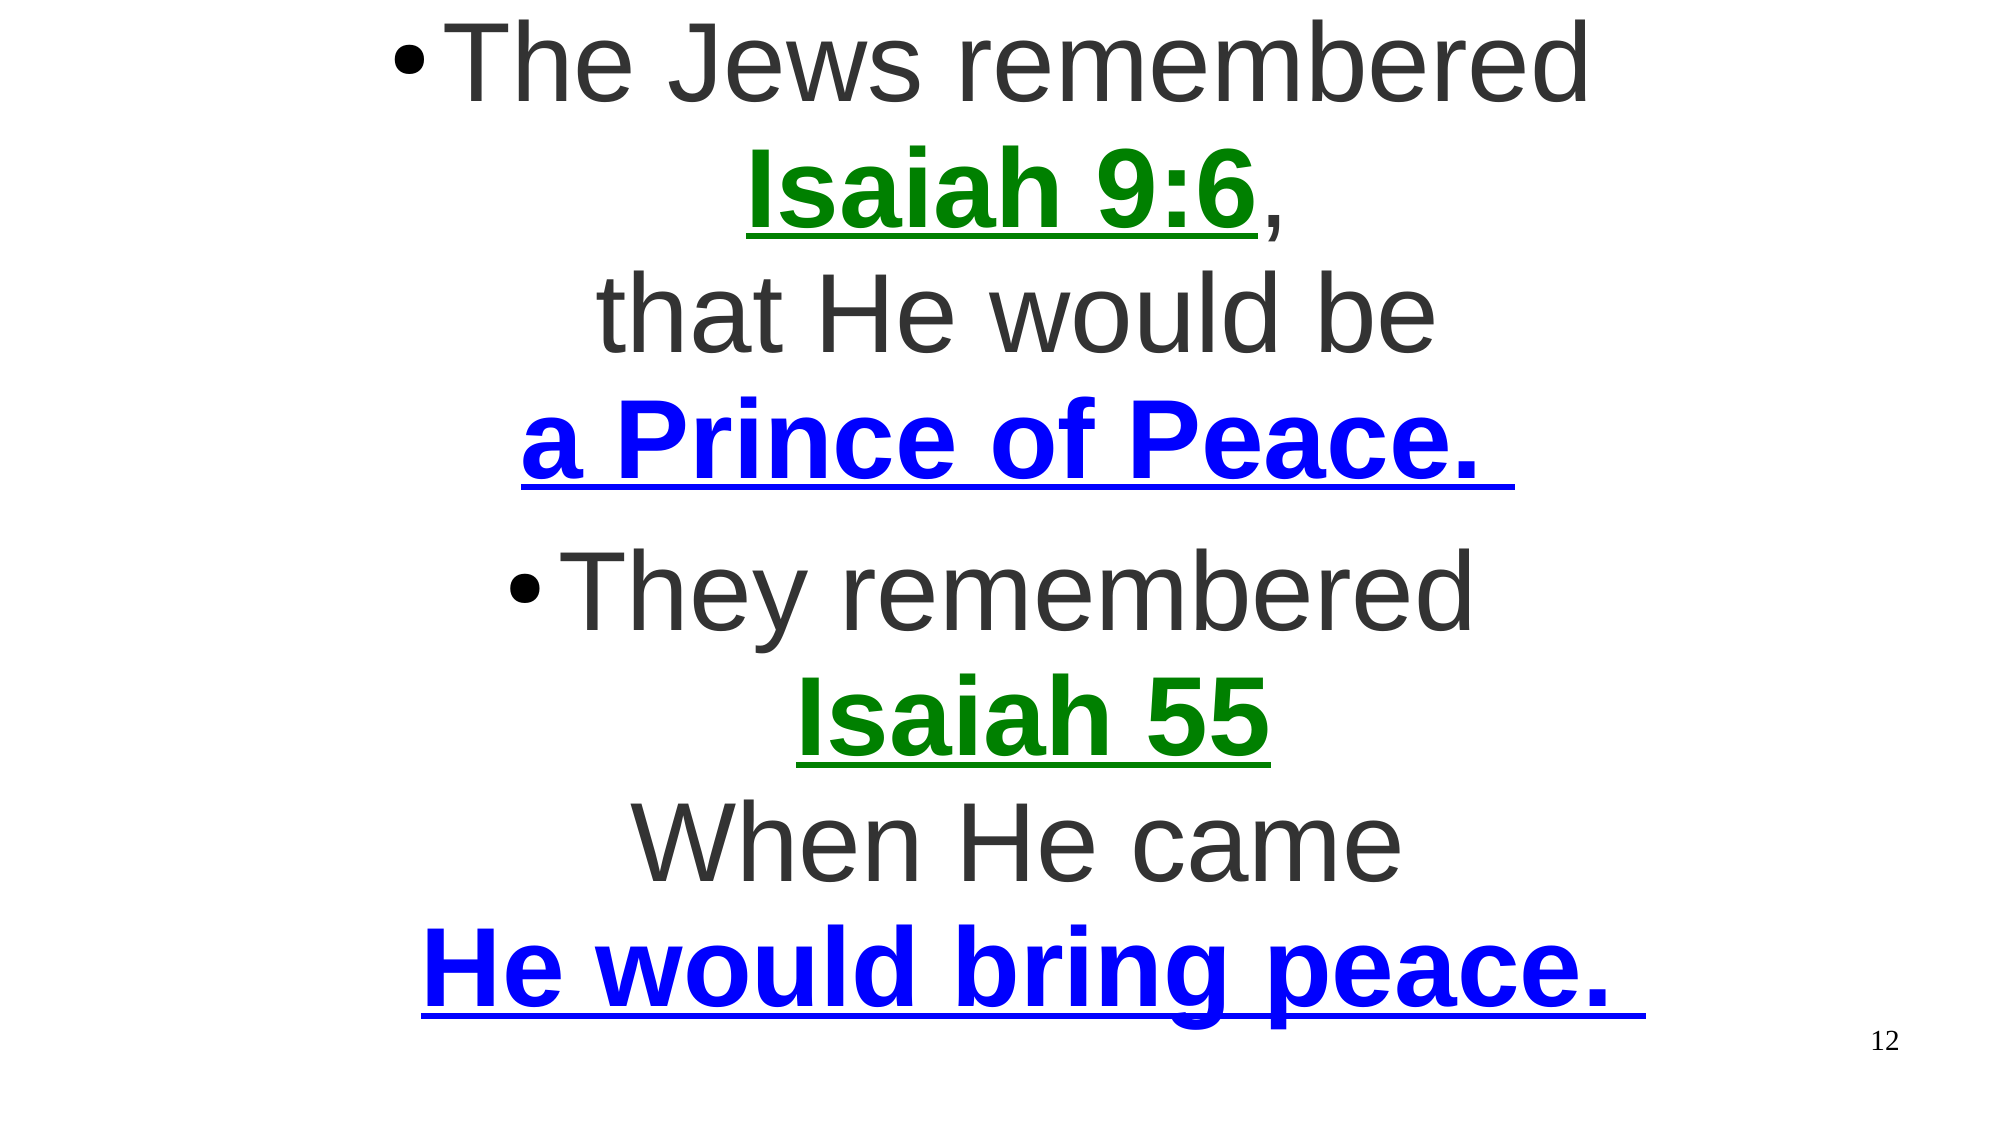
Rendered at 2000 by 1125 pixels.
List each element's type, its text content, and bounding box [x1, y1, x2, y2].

list The Jews remembered Isaiah 9:6, that He would be a Prince of Peace. They remembered Isaiah 55 When He came He would bring peace. [0, 0, 1996, 1123]
